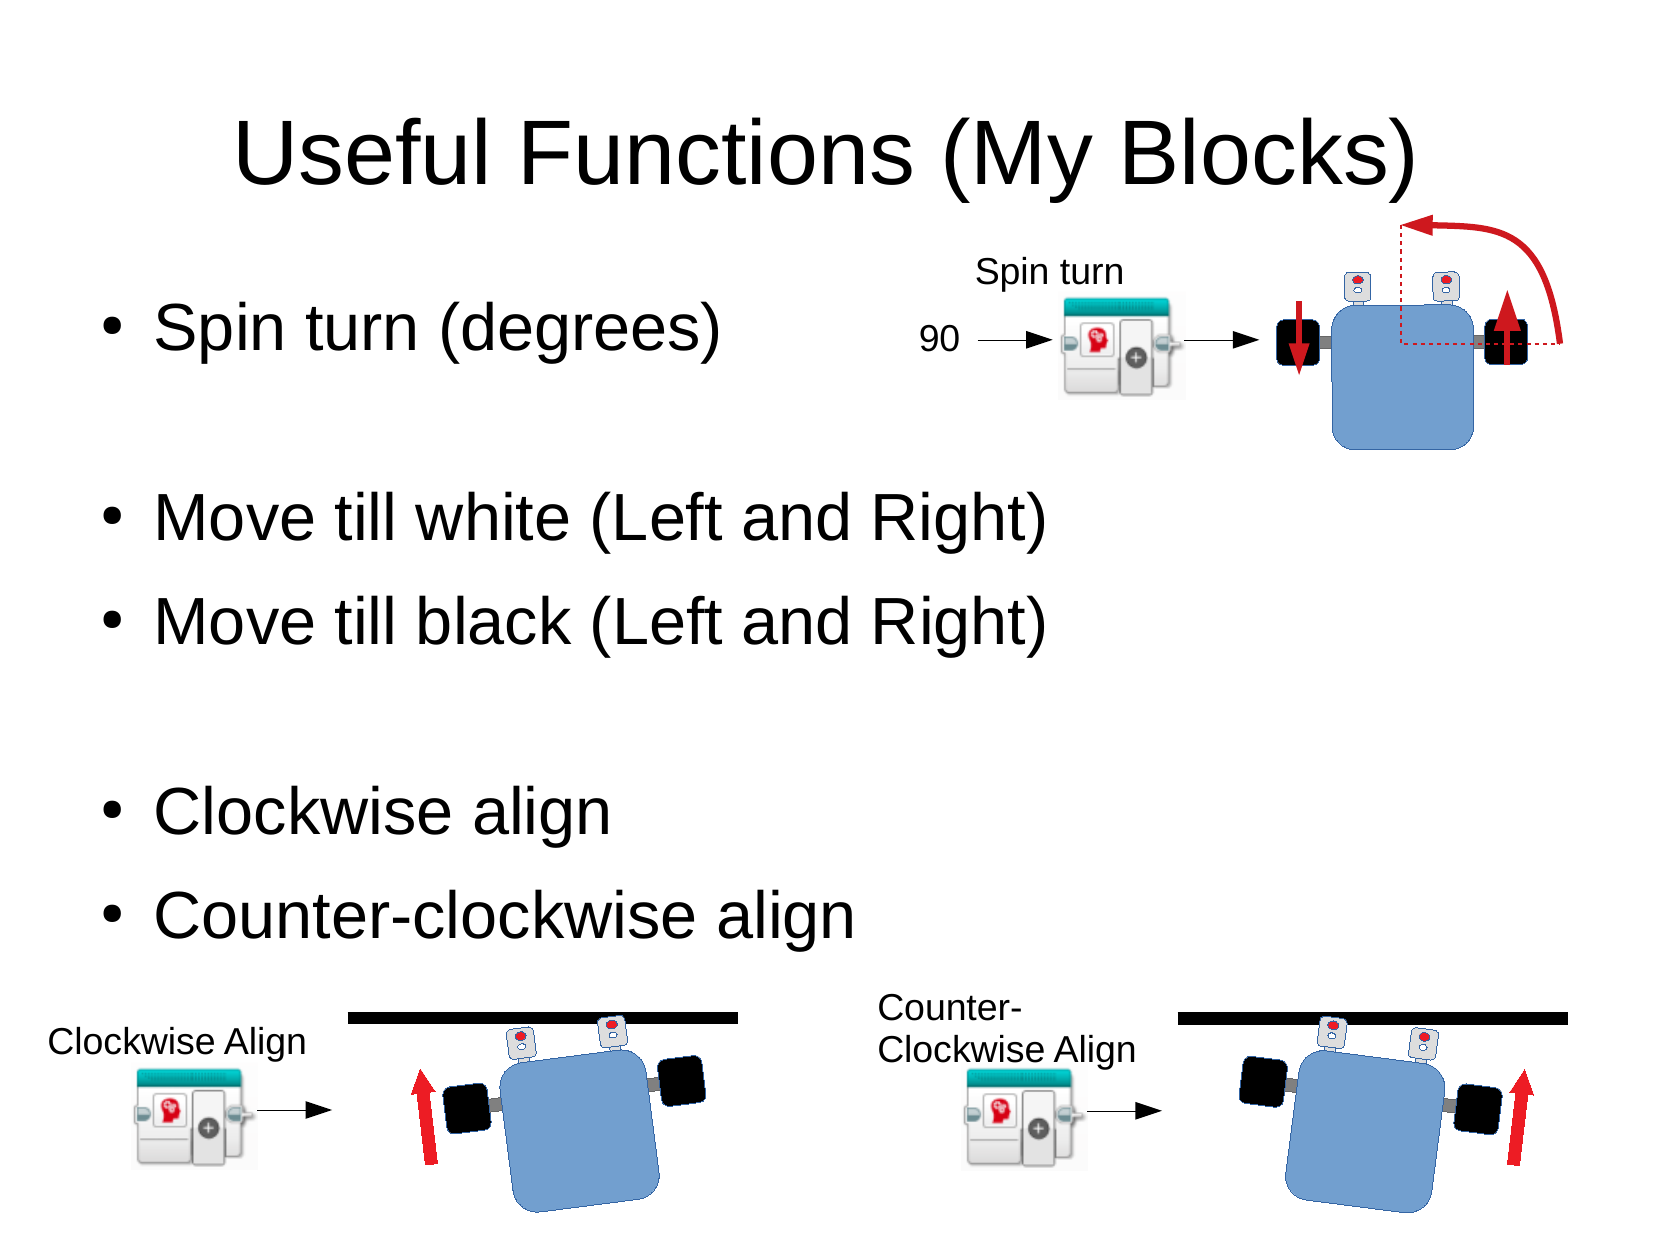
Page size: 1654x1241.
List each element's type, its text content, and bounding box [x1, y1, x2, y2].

list Spin turn (degrees) Move till white (Left and Right) Move till black (Left and Right) Clockwise align Counter-clockwise align [82, 290, 1571, 1010]
picture [961, 1078, 1088, 1171]
text_box [411, 1069, 438, 1165]
picture [131, 1113, 258, 1171]
text_box Counter-Clockwise Align [862, 978, 1163, 1078]
text_box [1507, 1069, 1534, 1166]
title Useful Functions (My Blocks) [82, 49, 1571, 257]
text_box Spin turn [960, 243, 1246, 301]
text_box [1302, 271, 1504, 450]
text_box 90 [840, 309, 976, 367]
text_box [1276, 319, 1296, 366]
text_box Clockwise Align [32, 1013, 333, 1113]
text_box [1510, 319, 1528, 365]
text_box [1239, 1016, 1503, 1213]
text_box [442, 1015, 706, 1213]
picture [1058, 301, 1186, 400]
